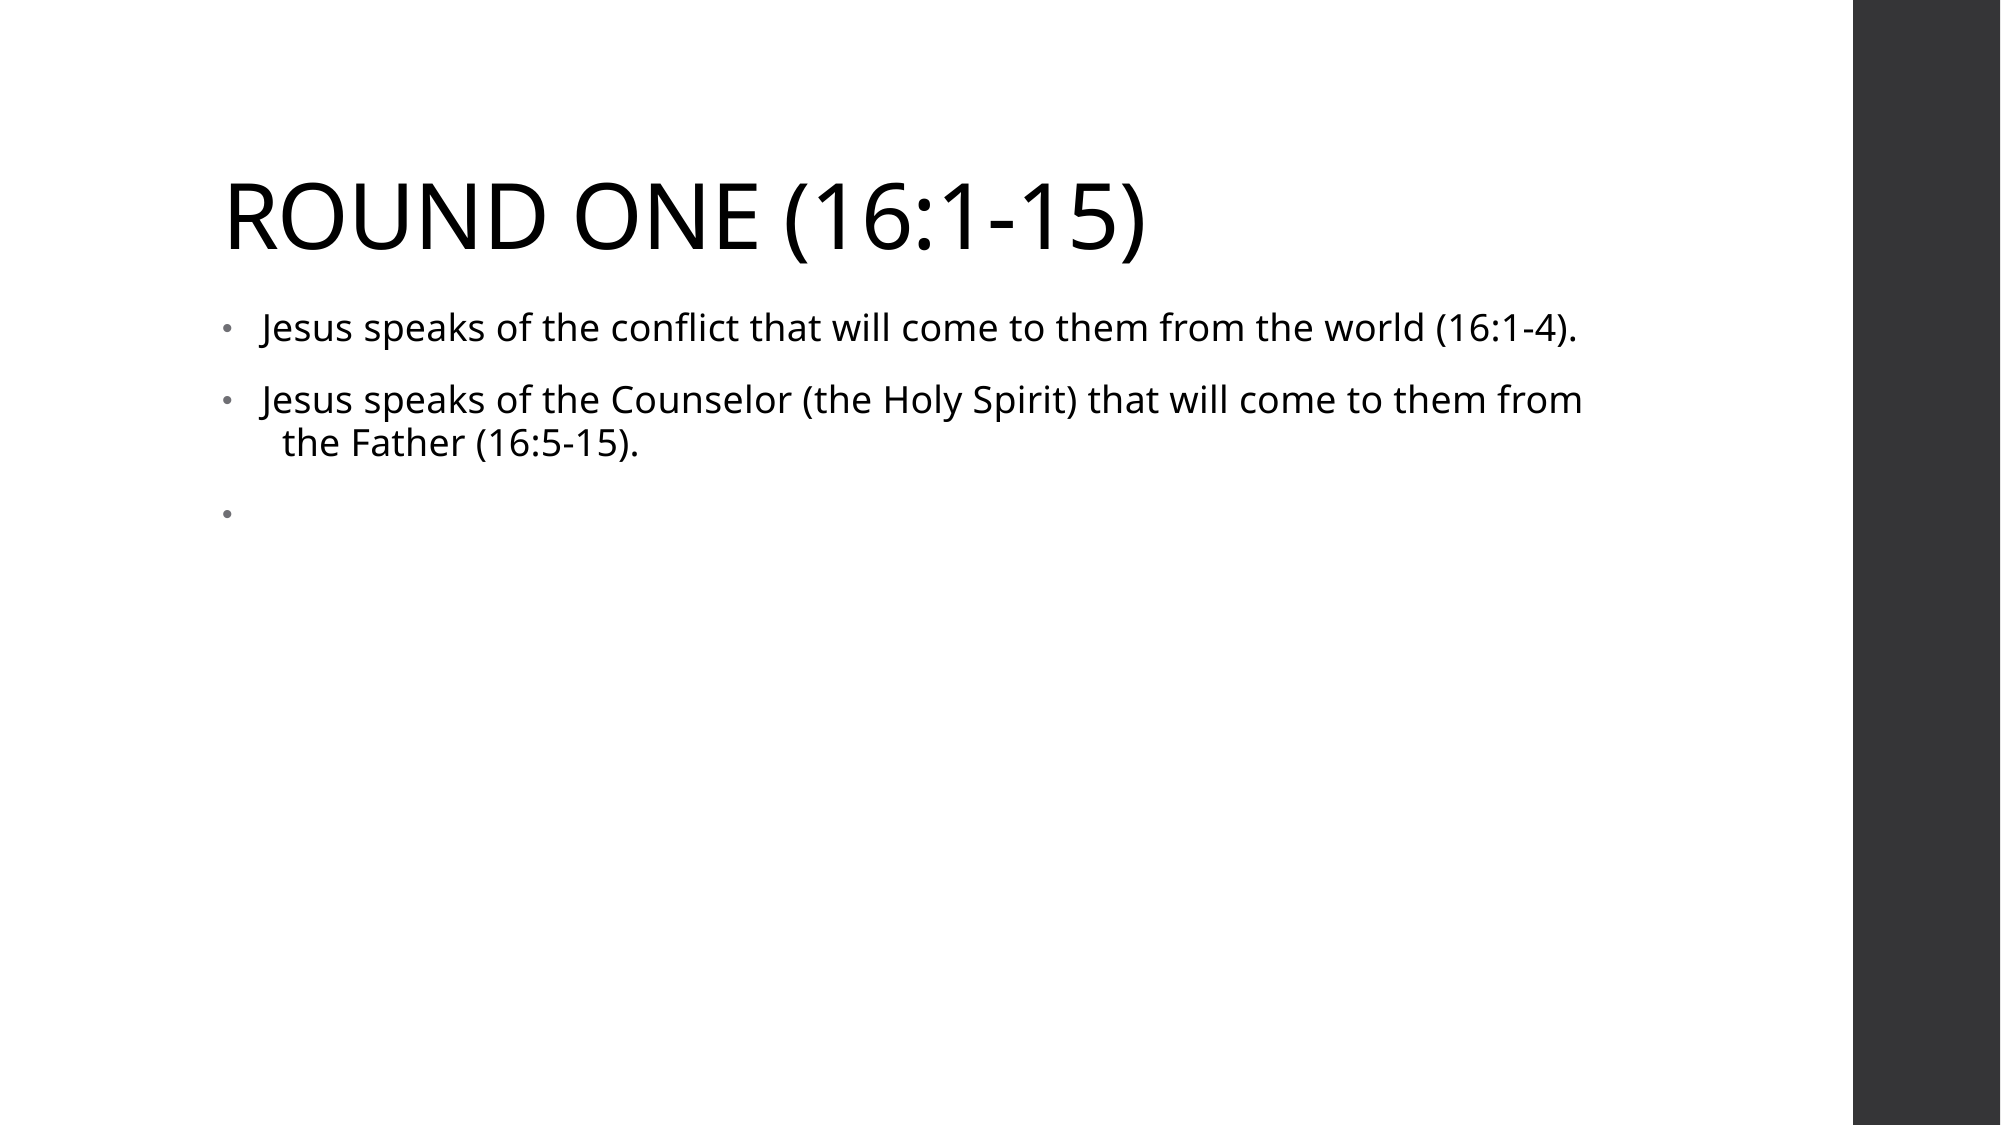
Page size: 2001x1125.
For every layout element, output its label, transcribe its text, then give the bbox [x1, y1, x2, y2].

title ROUND ONE (16:1-15) [206, 60, 1797, 278]
list Jesus speaks of the conflict that will come to them from the world (16:1-4). Jesus speaks of the Counselor (the Holy Spirit) that will come to them from the Father (16:5-15). [206, 299, 1617, 1014]
